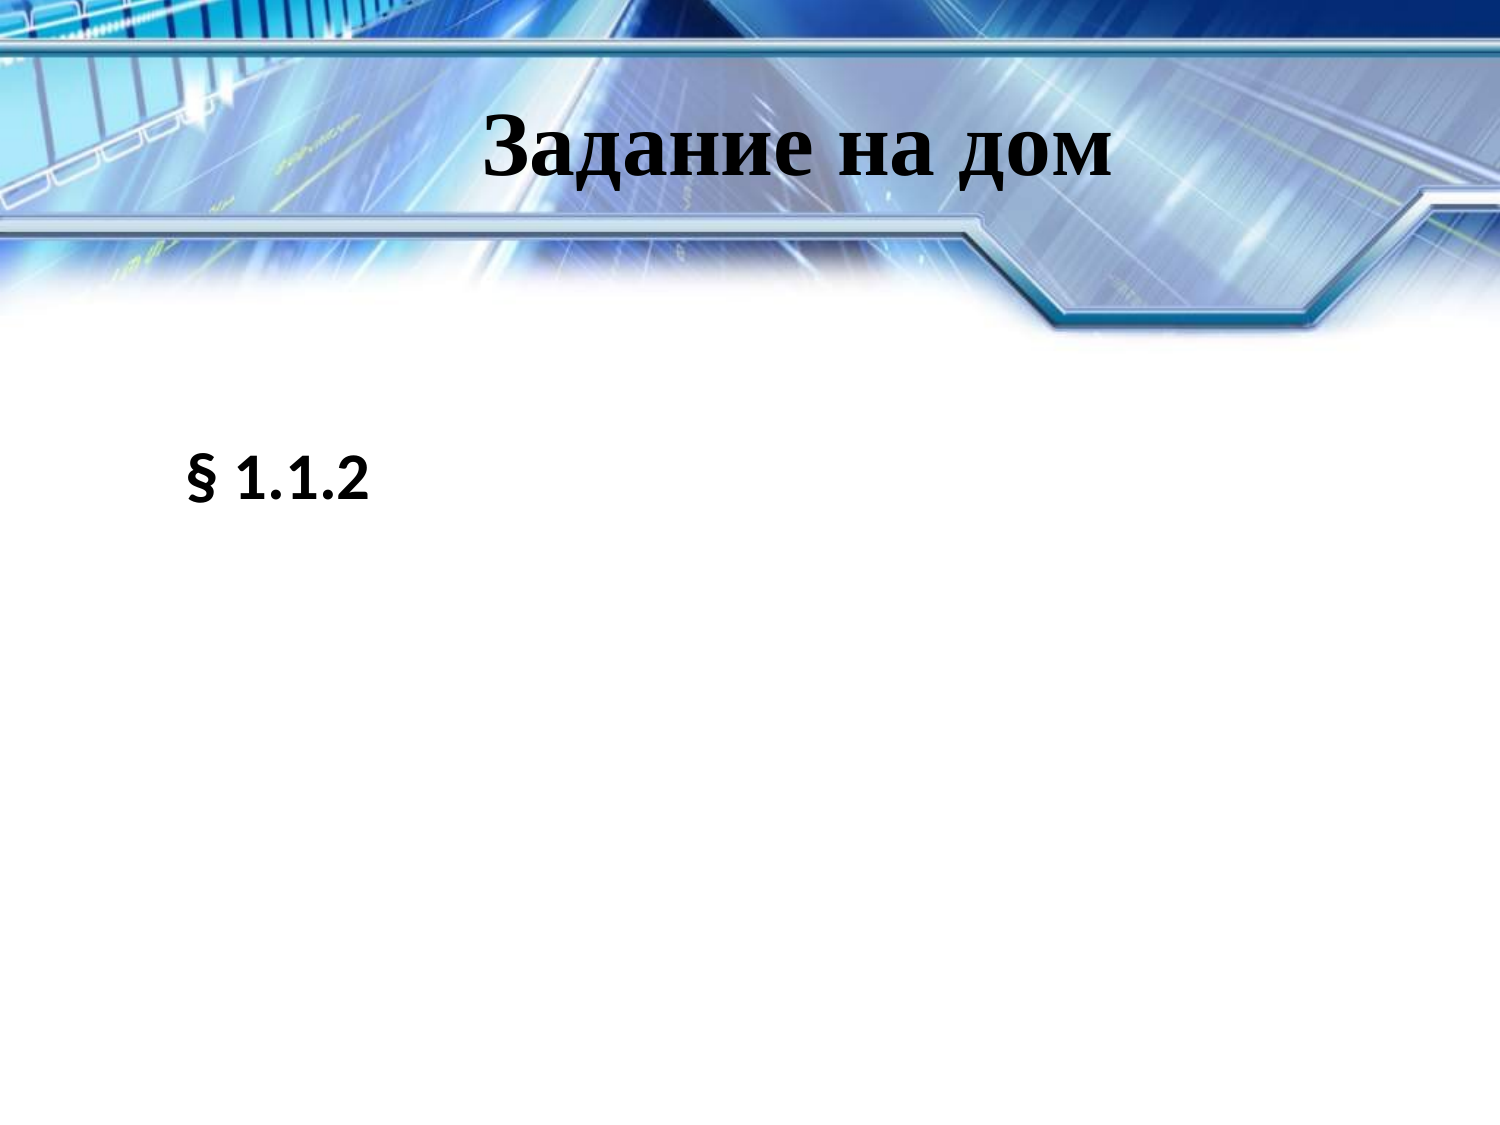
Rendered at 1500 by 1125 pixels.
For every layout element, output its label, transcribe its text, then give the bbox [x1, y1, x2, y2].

picture [0, 0, 1500, 1125]
title Задание на дом [171, 21, 1425, 257]
list § 1.1.2 [171, 425, 1425, 1005]
